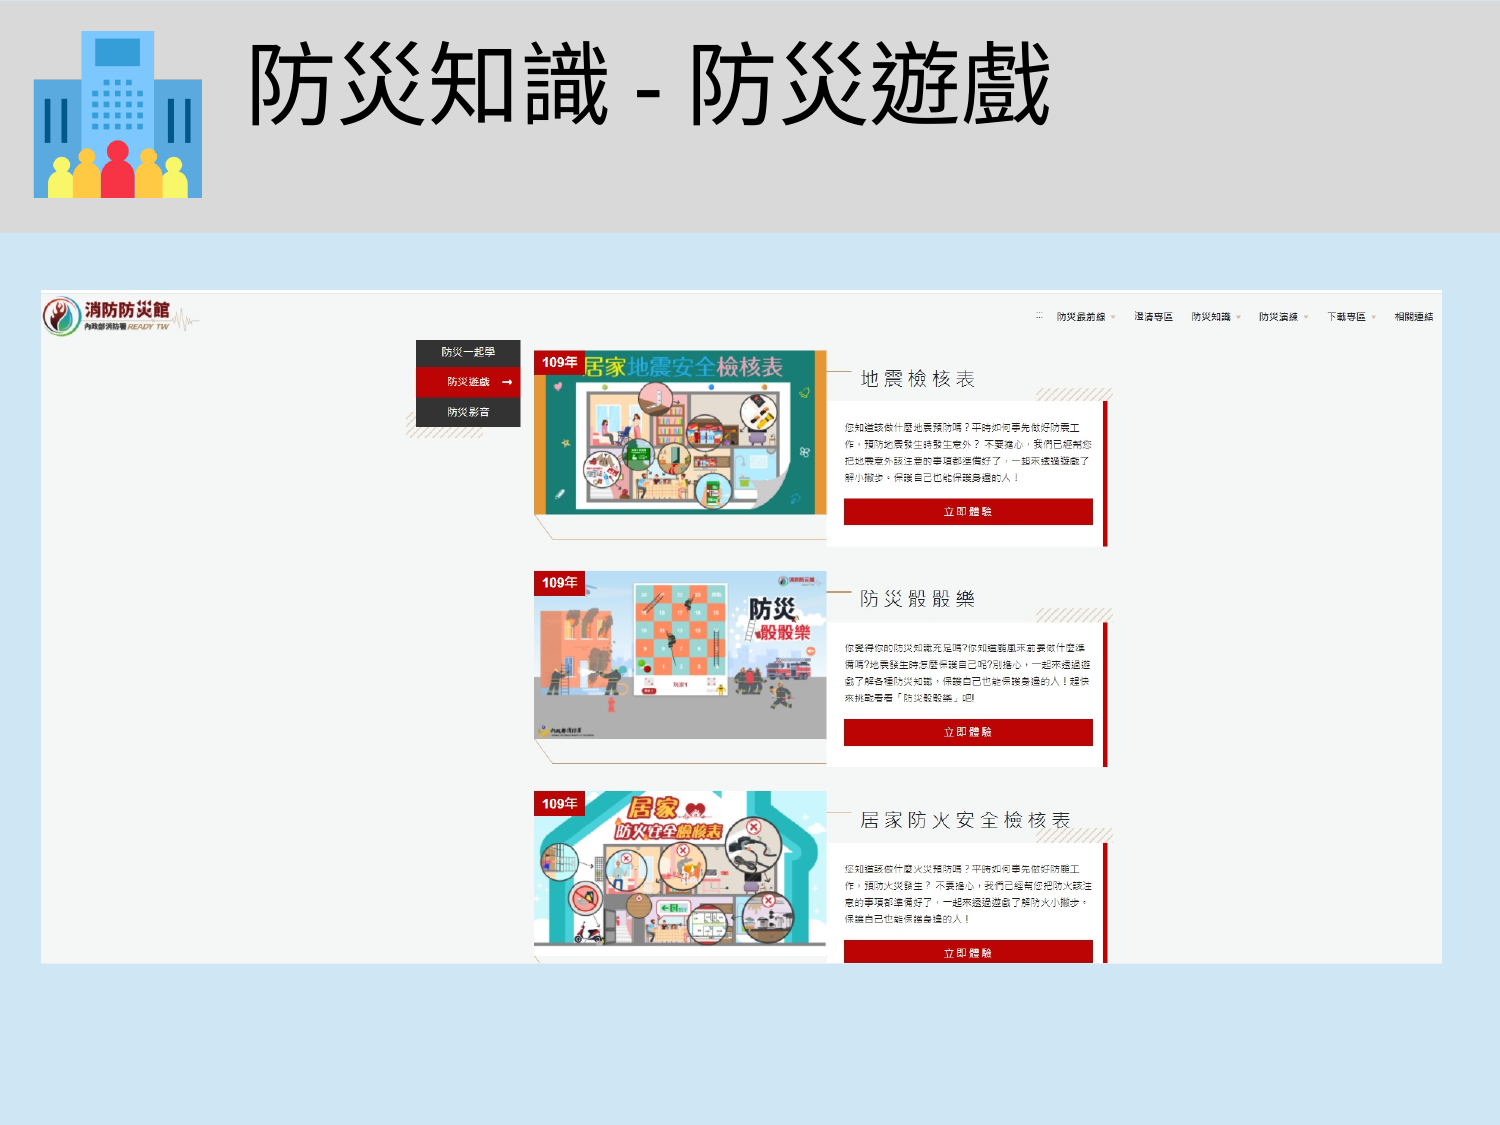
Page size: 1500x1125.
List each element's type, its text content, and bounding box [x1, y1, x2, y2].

picture [29, 25, 207, 203]
picture [41, 290, 1442, 965]
title 防災知識-防災遊戲 [230, 19, 1450, 207]
